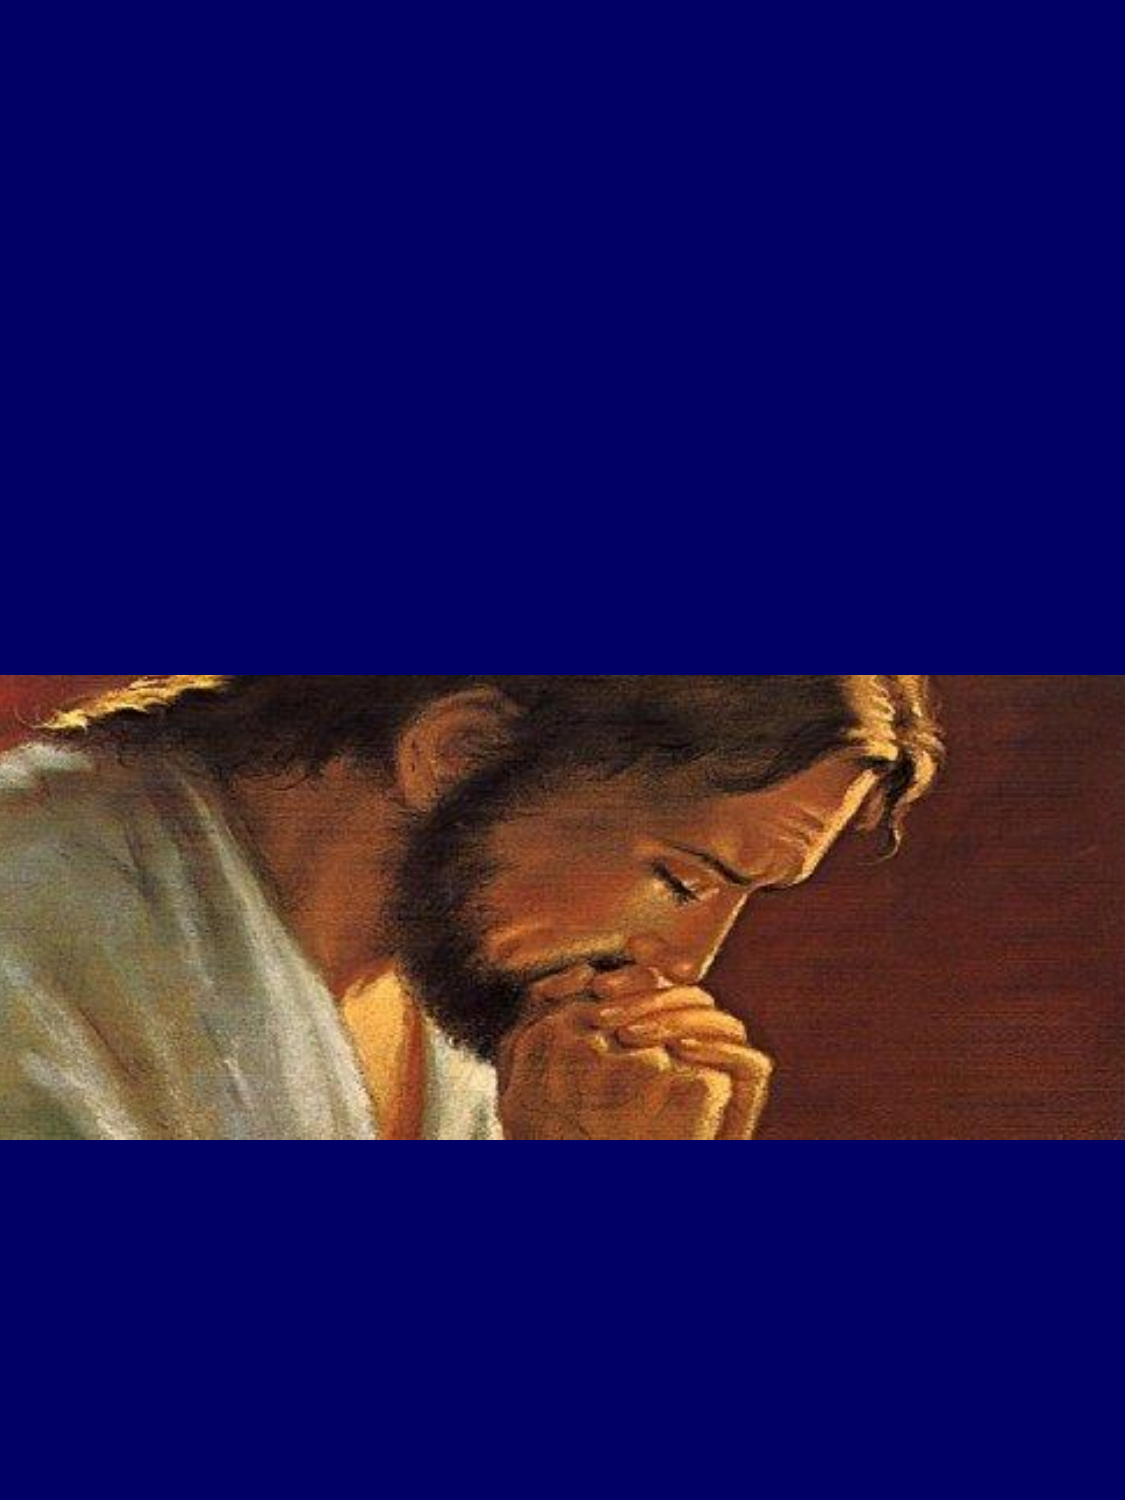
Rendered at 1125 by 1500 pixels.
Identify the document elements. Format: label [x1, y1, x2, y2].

picture [0, 515, 1125, 1174]
